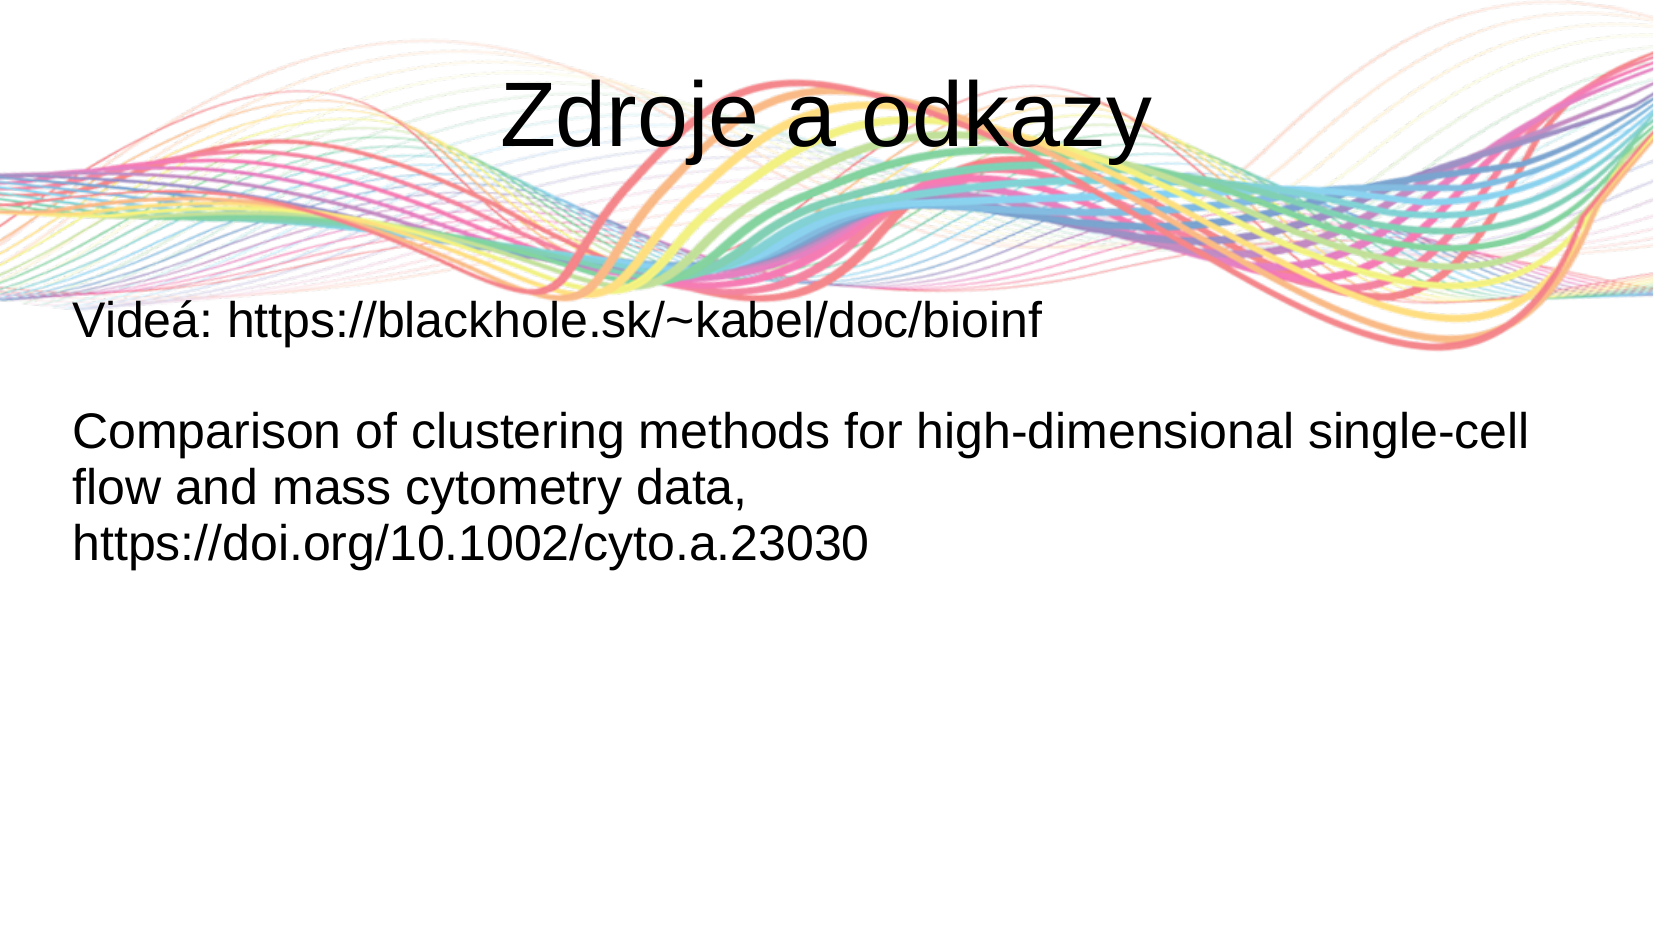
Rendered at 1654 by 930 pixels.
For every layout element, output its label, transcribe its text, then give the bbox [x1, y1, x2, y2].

picture [0, 0, 1654, 372]
title Zdroje a odkazy [82, 37, 1571, 193]
text_box Videá: https://blackhole.sk/~kabel/doc/bioinf Comparison of clustering methods for high‐dimensional single‐cell flow and mass cytometry data, https://doi.org/10.1002/cyto.a.23030 [72, 217, 1561, 757]
